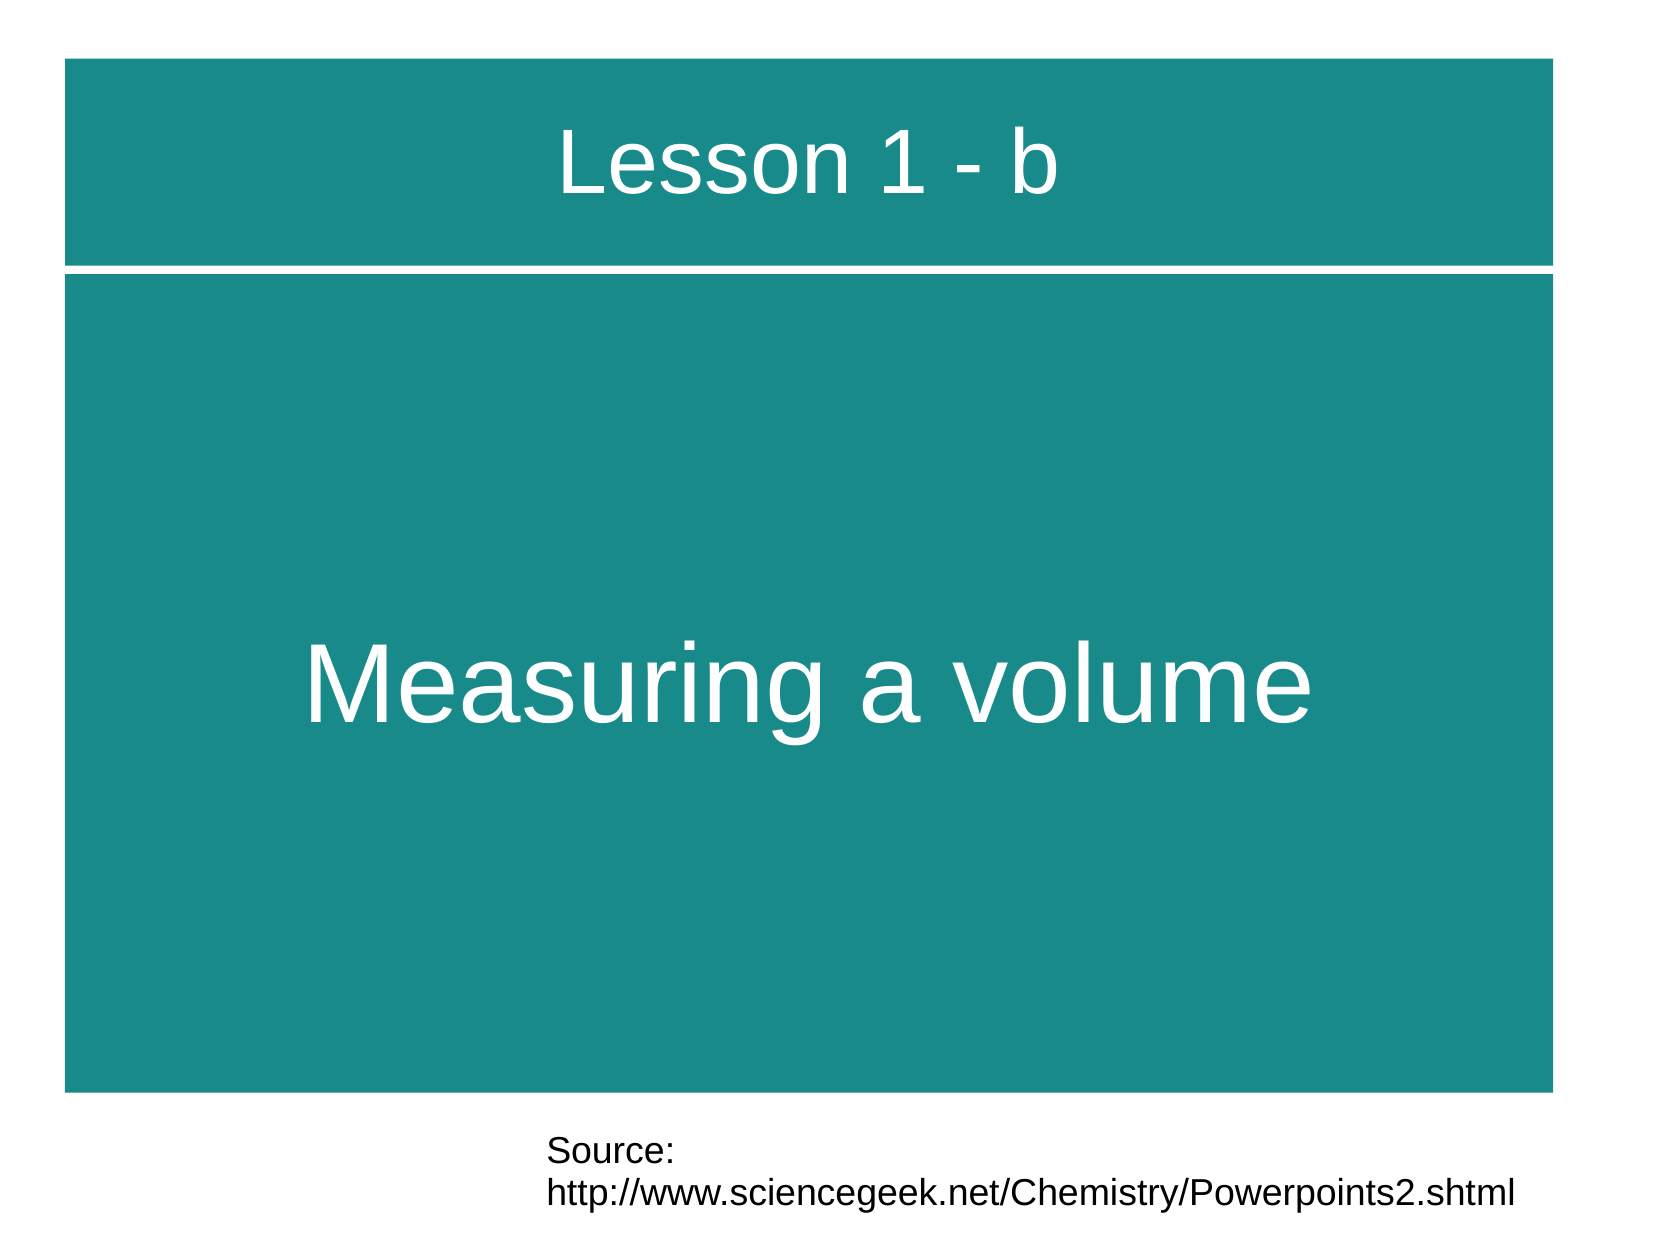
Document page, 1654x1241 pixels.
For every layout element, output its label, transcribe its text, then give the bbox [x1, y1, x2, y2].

subtitle Measuring a volume [64, 274, 1554, 1093]
title Lesson 1 - b [65, 58, 1554, 266]
text_box Source: http://www.sciencegeek.net/Chemistry/Powerpoints2.shtml [531, 1122, 1536, 1221]
